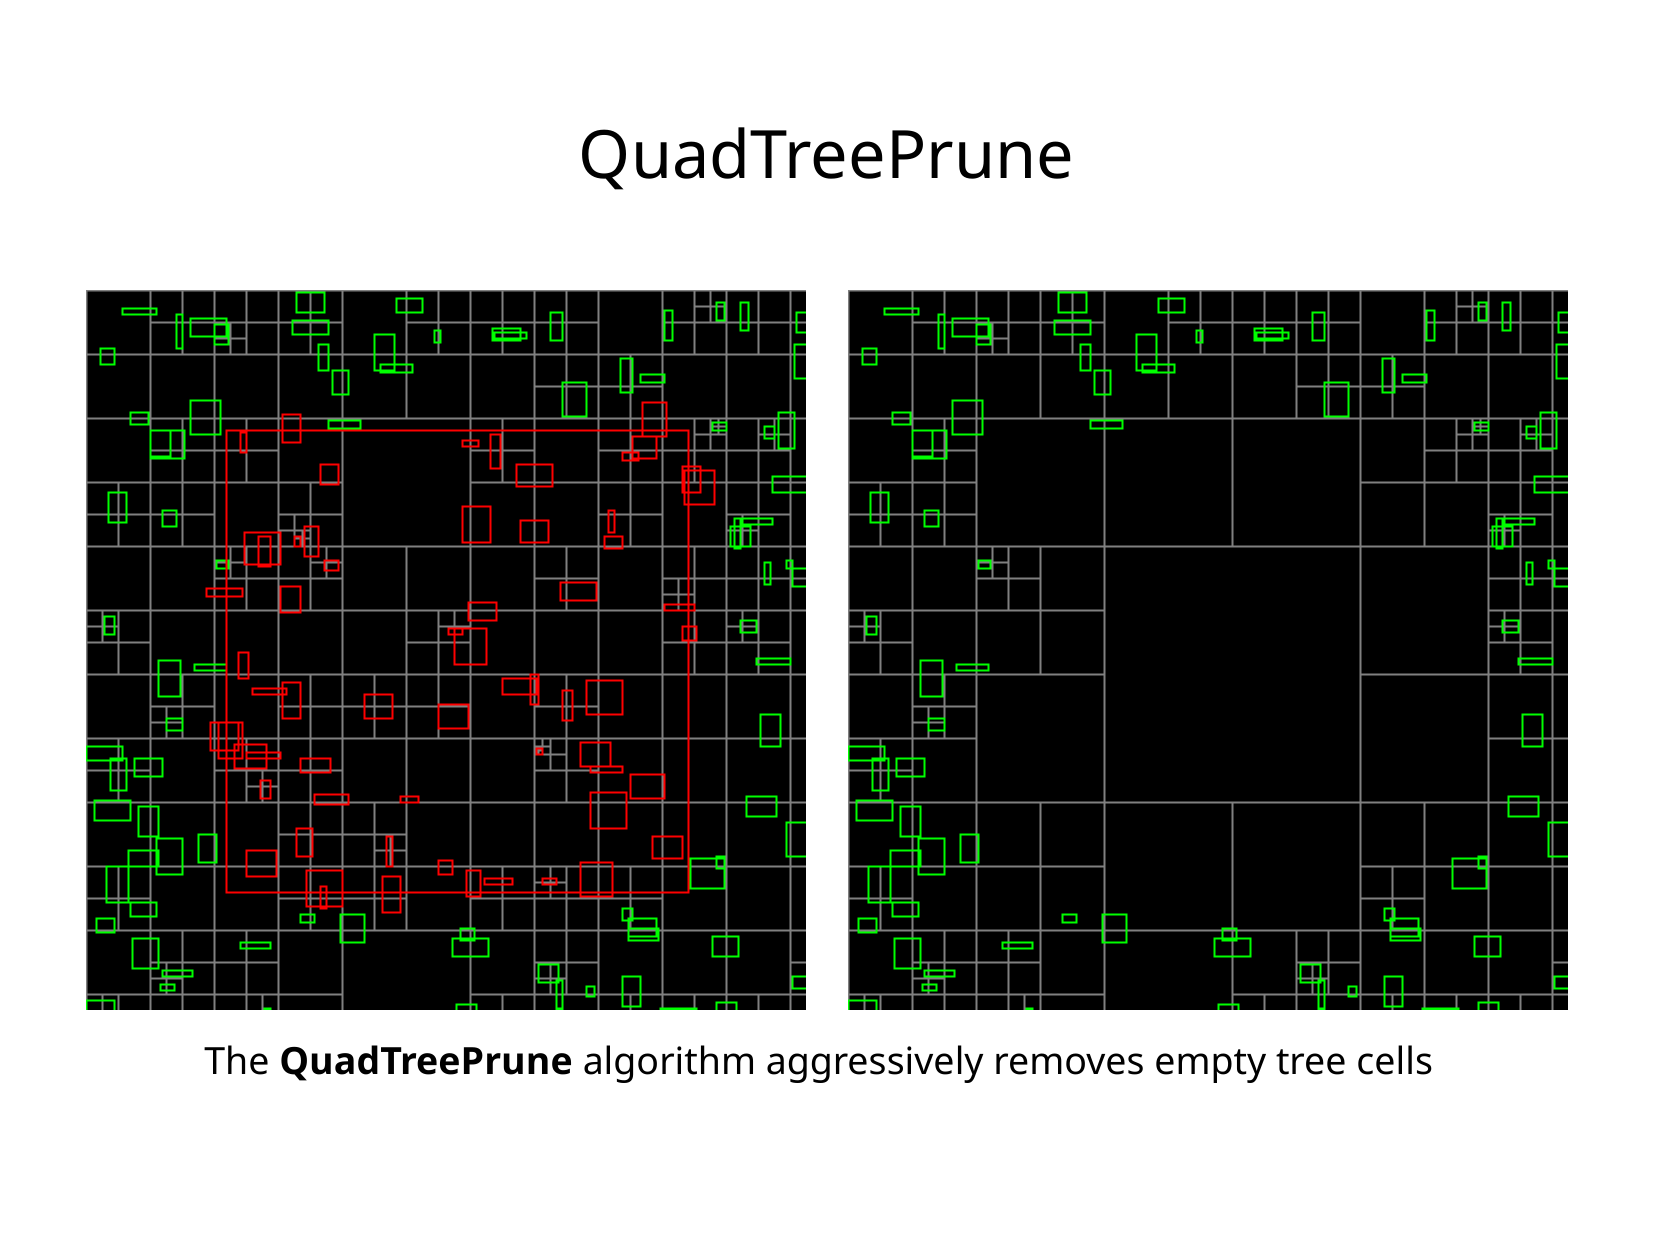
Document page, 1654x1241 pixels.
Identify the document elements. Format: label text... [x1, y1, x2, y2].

picture [848, 290, 1568, 1010]
picture [86, 290, 806, 1010]
text_box The QuadTreePrune algorithm aggressively removes empty tree cells [189, 1027, 1411, 1088]
title QuadTreePrune [82, 49, 1571, 257]
